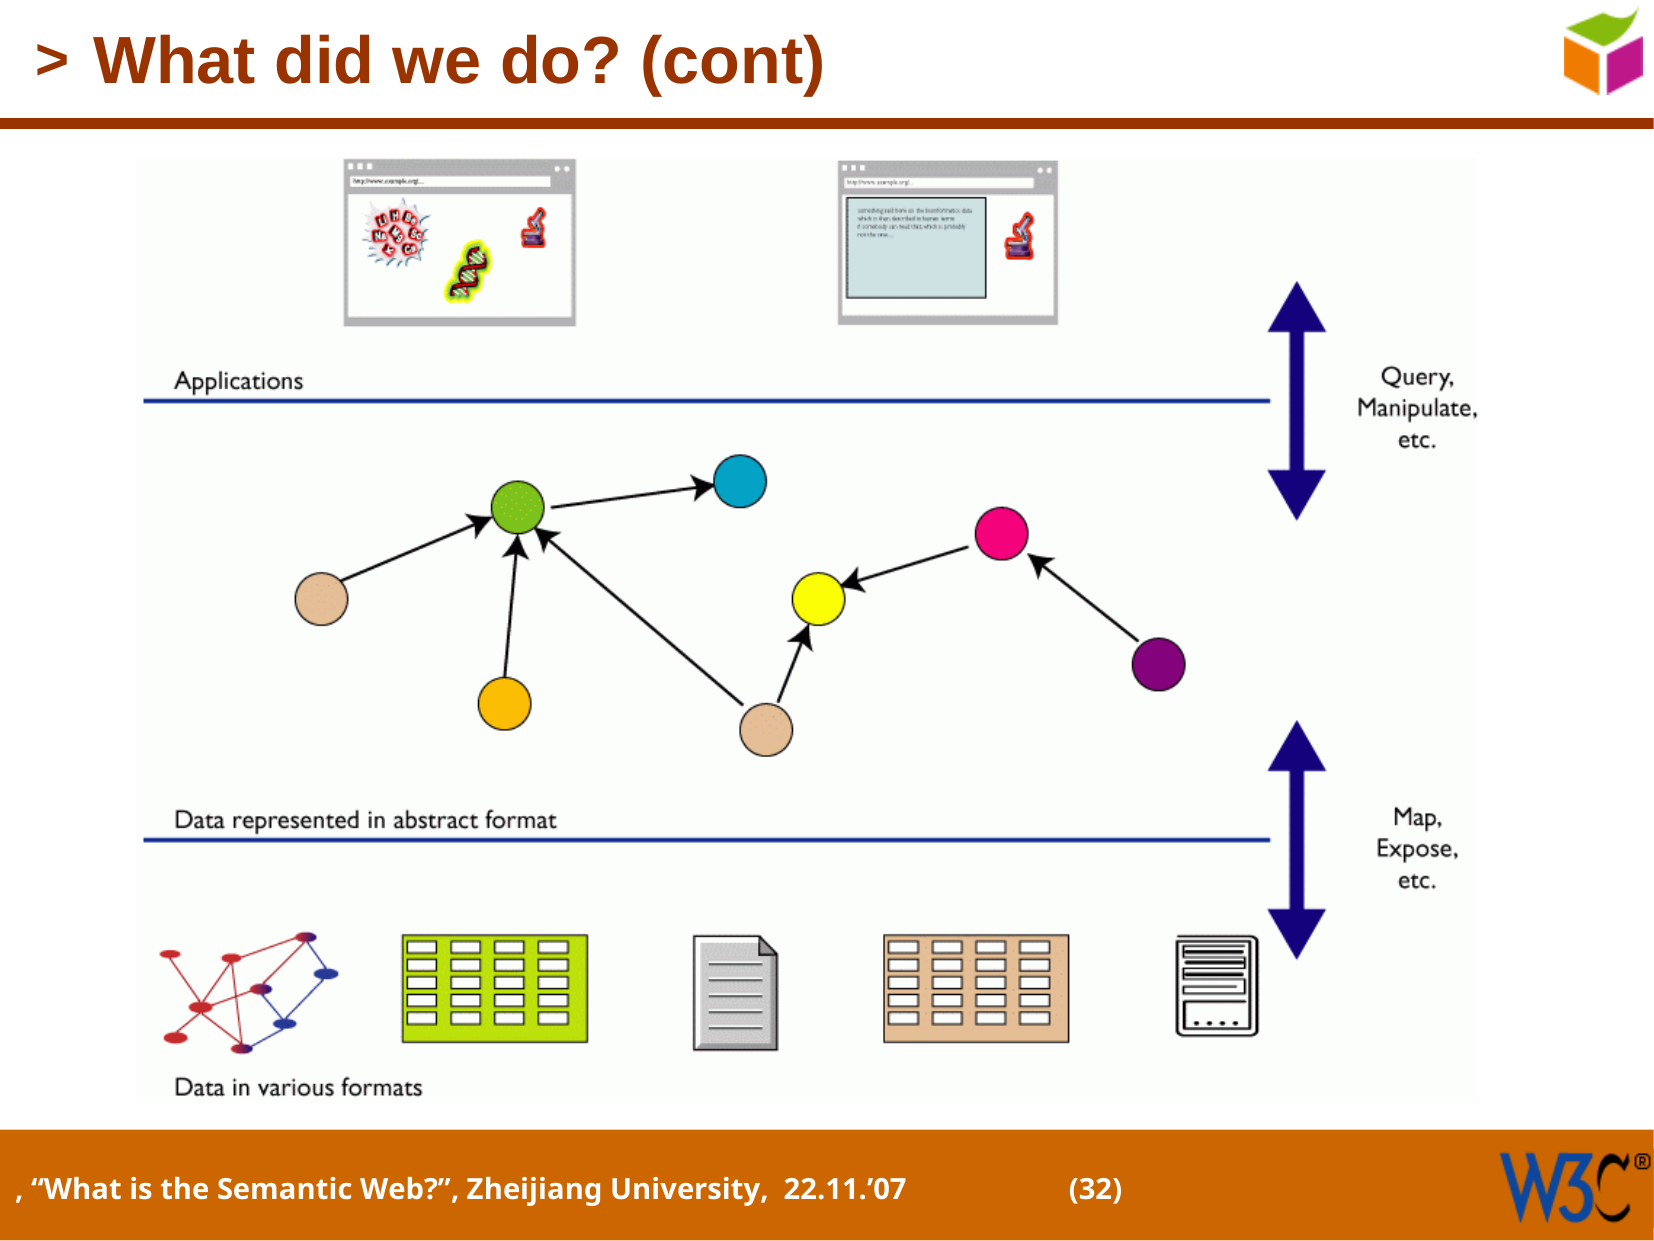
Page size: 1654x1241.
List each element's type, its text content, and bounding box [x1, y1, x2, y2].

picture [135, 158, 1478, 1103]
picture [1564, 5, 1643, 95]
title What did we do? (cont) [93, 0, 1493, 119]
picture [1495, 1149, 1654, 1228]
